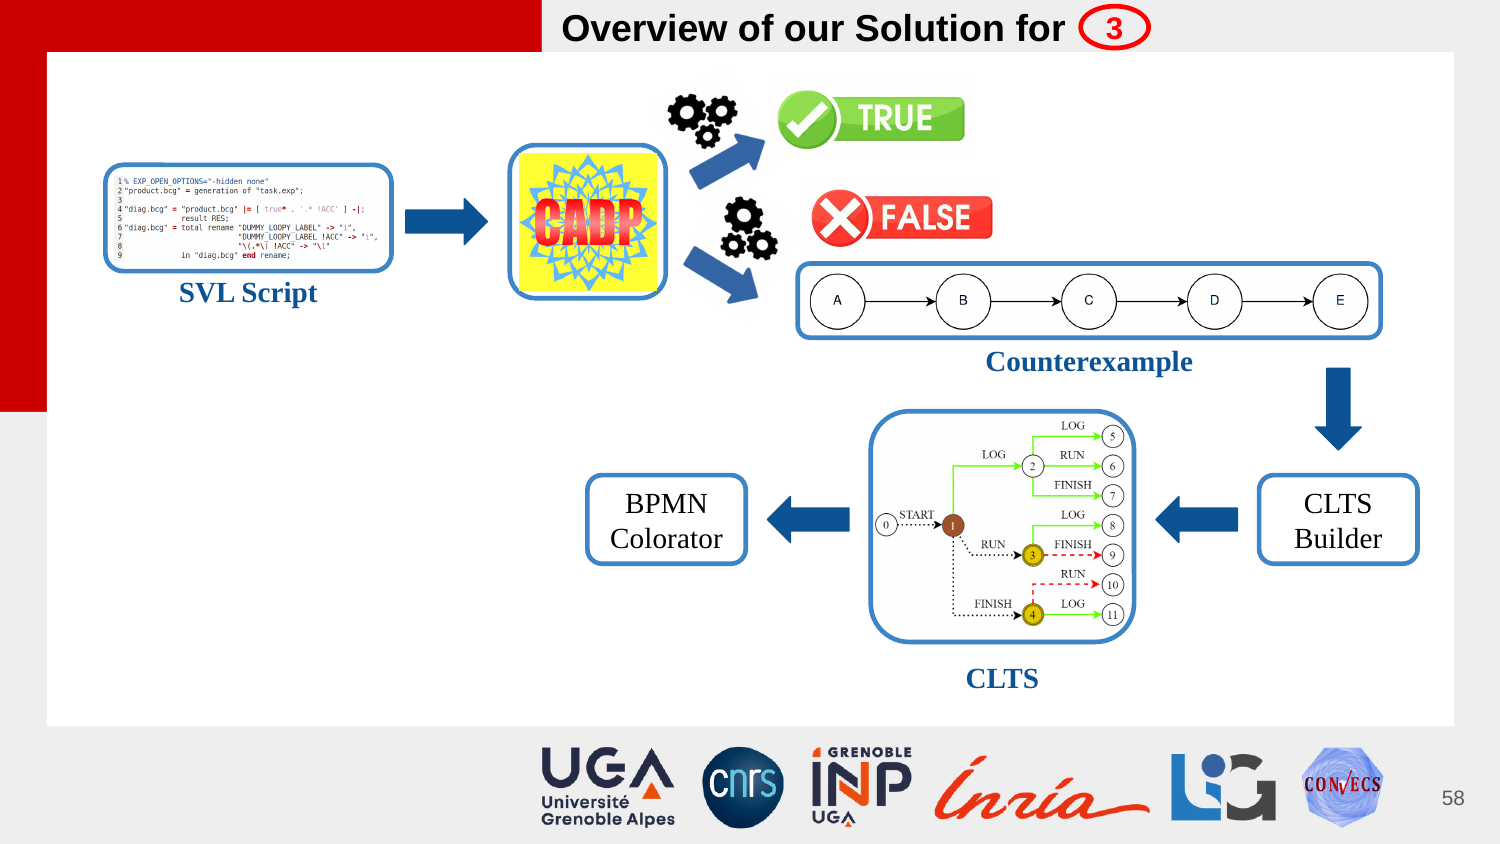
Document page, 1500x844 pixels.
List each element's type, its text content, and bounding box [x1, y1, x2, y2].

text_box SVL Script [107, 263, 389, 318]
picture [0, 0, 1500, 844]
text_box CLTS [861, 650, 1143, 705]
text_box [1315, 368, 1362, 450]
text_box [1155, 496, 1238, 543]
text_box BPMN Colorator [587, 475, 746, 564]
text_box Overview of our Solution for [546, 0, 1441, 55]
text_box 3 [1080, 6, 1149, 49]
text_box [767, 496, 849, 543]
text_box [405, 198, 488, 245]
slide_number <numéro> [1389, 764, 1480, 830]
text_box Counterexample [948, 333, 1230, 388]
text_box CLTS Builder [1259, 475, 1418, 564]
